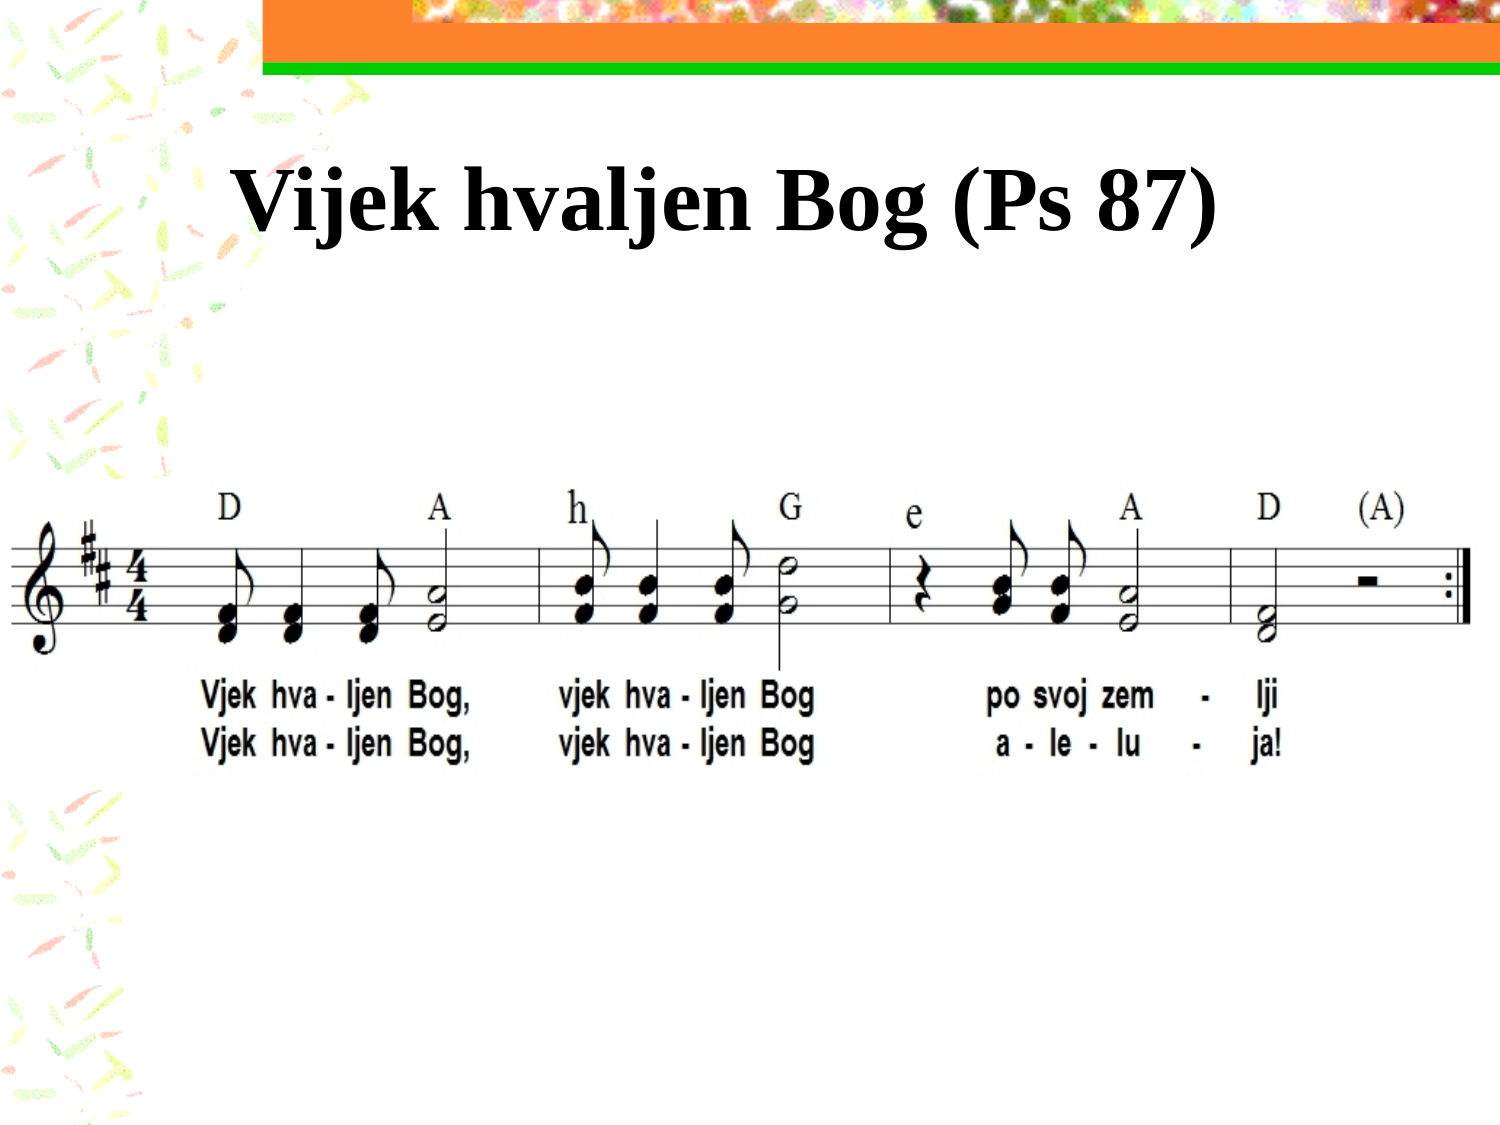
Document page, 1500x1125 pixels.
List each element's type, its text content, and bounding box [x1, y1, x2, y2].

picture [412, 0, 1500, 23]
title Vijek hvaljen Bog (Ps 87) [87, 99, 1363, 288]
picture [0, 0, 1500, 1125]
